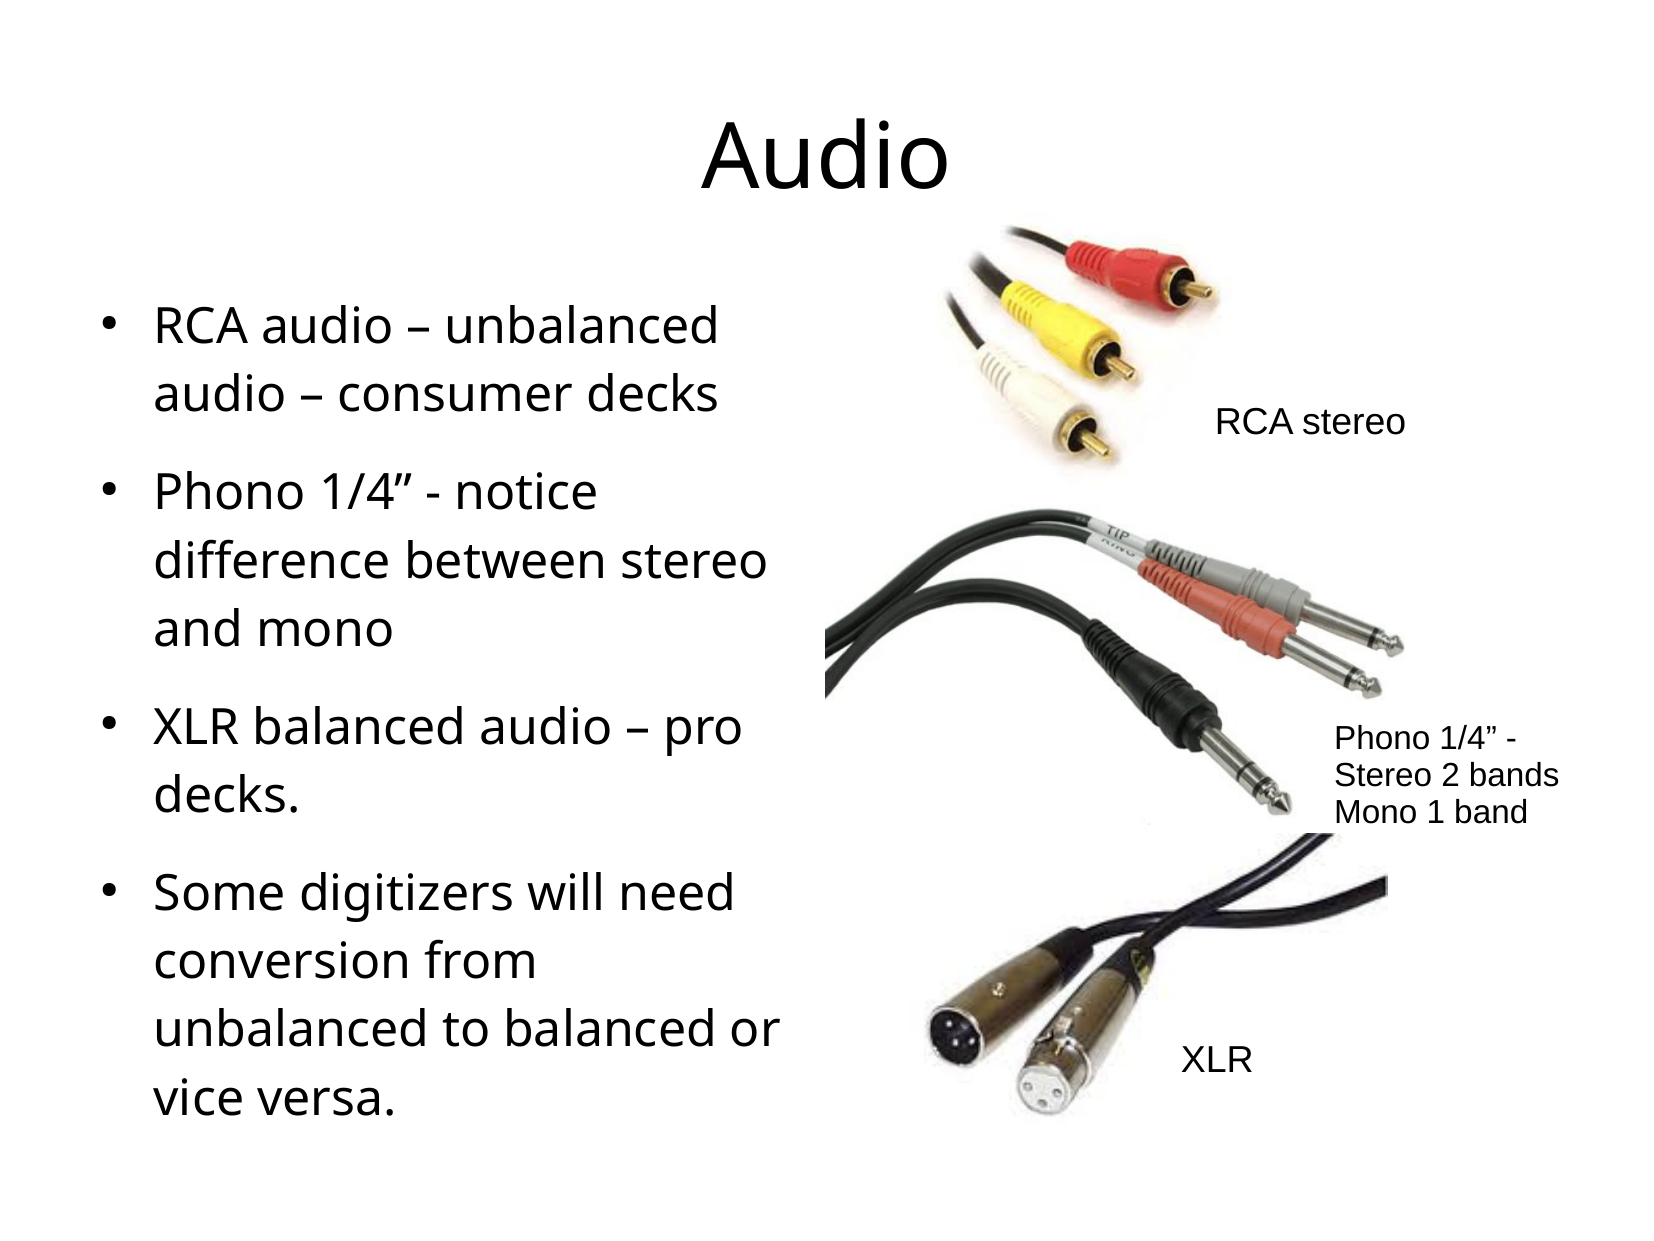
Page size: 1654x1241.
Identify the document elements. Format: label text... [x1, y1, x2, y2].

text_box XLR [1166, 1030, 1269, 1088]
text_box Phono 1/4” - Stereo 2 bands Mono 1 band [1319, 712, 1575, 840]
text_box RCA stereo [1200, 393, 1422, 451]
picture [825, 504, 1409, 826]
list RCA audio – unbalanced audio – consumer decks Phono 1/4” - notice difference between stereo and mono XLR balanced audio – pro decks. Some digitizers will need conversion from unbalanced to balanced or vice versa. [82, 290, 809, 1094]
picture [908, 833, 1388, 1126]
title Audio [82, 56, 1571, 250]
picture [937, 192, 1233, 488]
